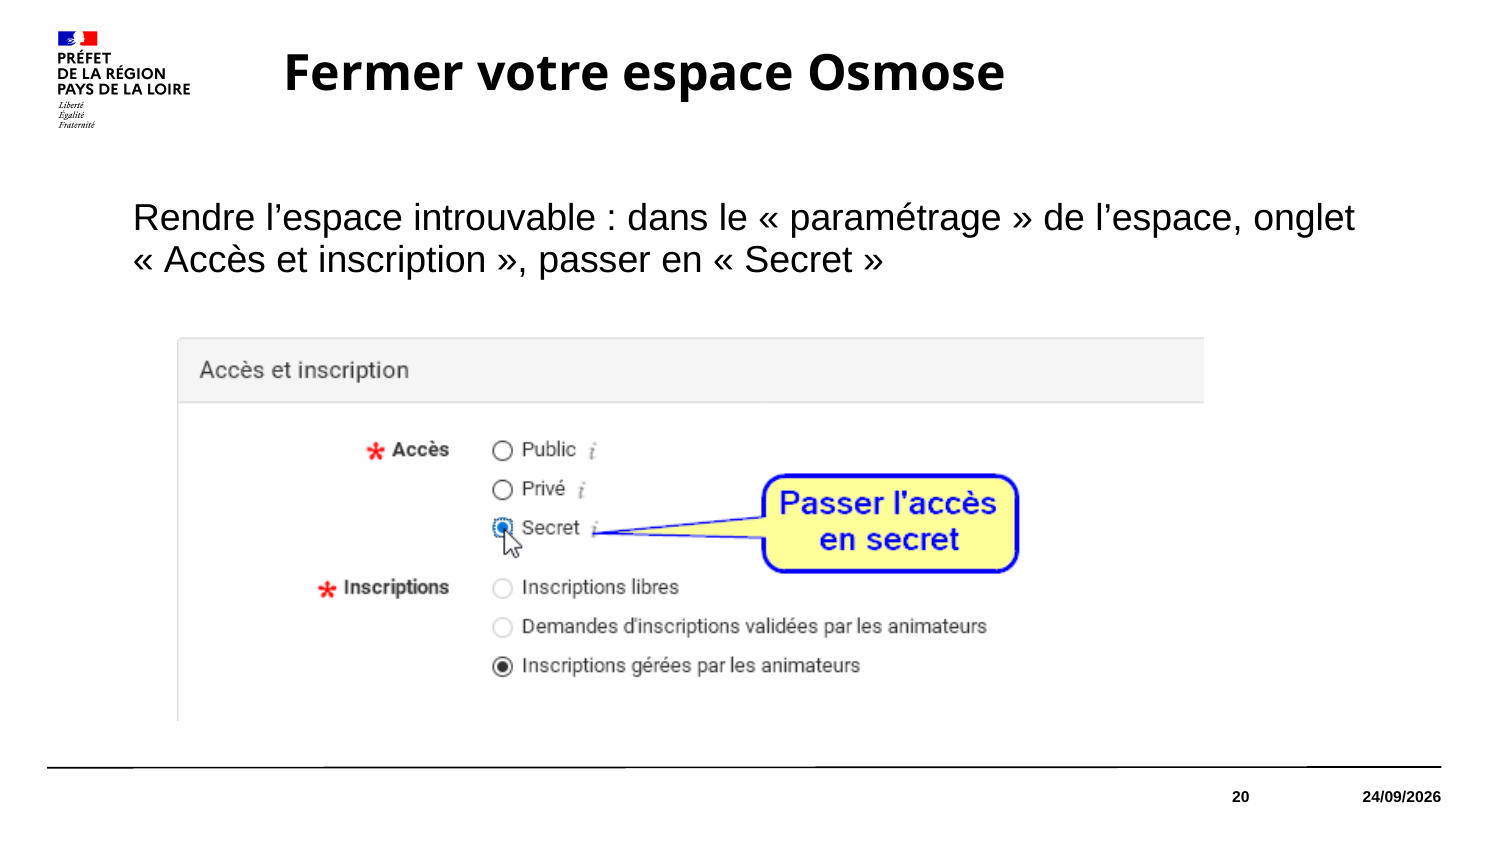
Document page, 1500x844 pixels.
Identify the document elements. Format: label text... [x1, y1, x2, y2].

title Fermer votre espace Osmose [283, 47, 1347, 166]
picture [177, 336, 1204, 721]
text_box Rendre l’espace introuvable : dans le « paramétrage » de l’espace, onglet « Accès et inscription », passer en « Secret » [118, 188, 1394, 372]
picture [44, 17, 204, 142]
